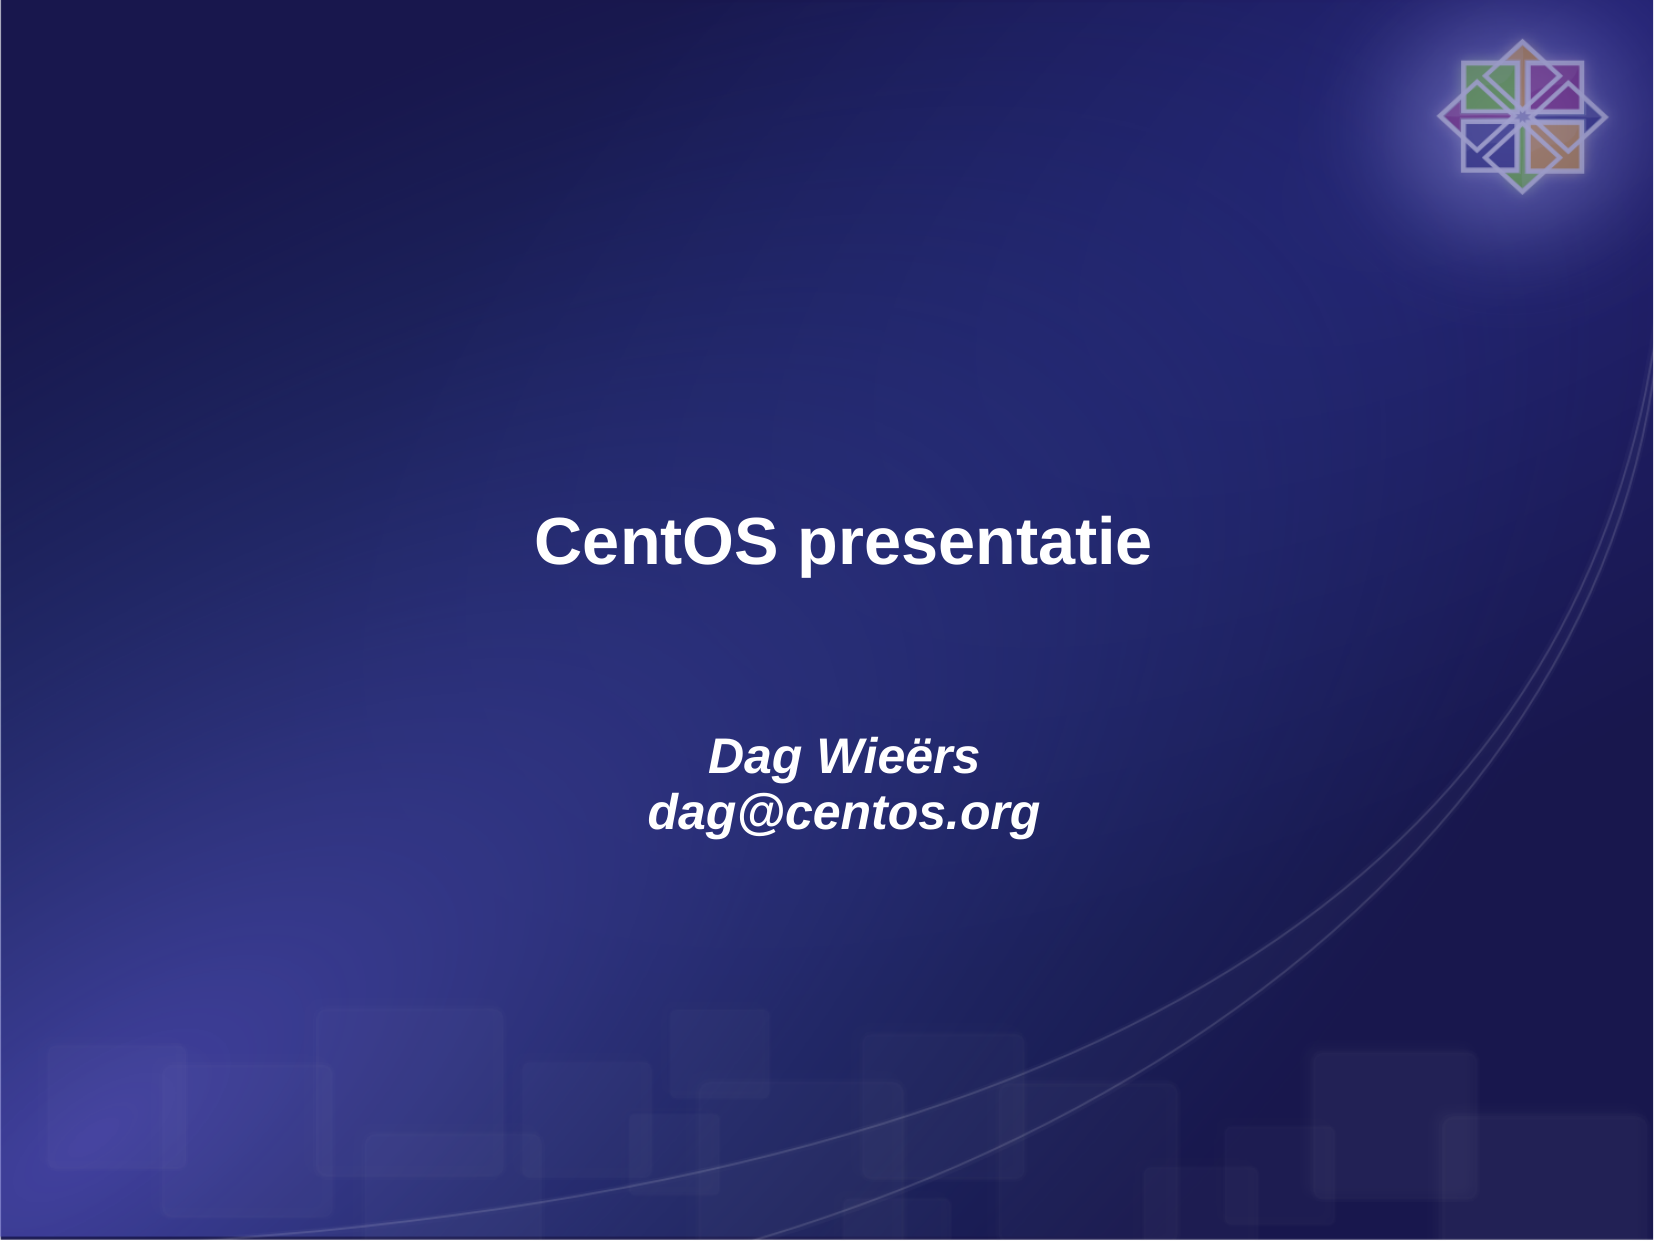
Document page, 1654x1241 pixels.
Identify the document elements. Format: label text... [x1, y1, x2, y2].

subtitle CentOS presentatie Dag Wieërs dag@centos.org [82, 290, 1571, 1109]
picture [0, 0, 1654, 1241]
